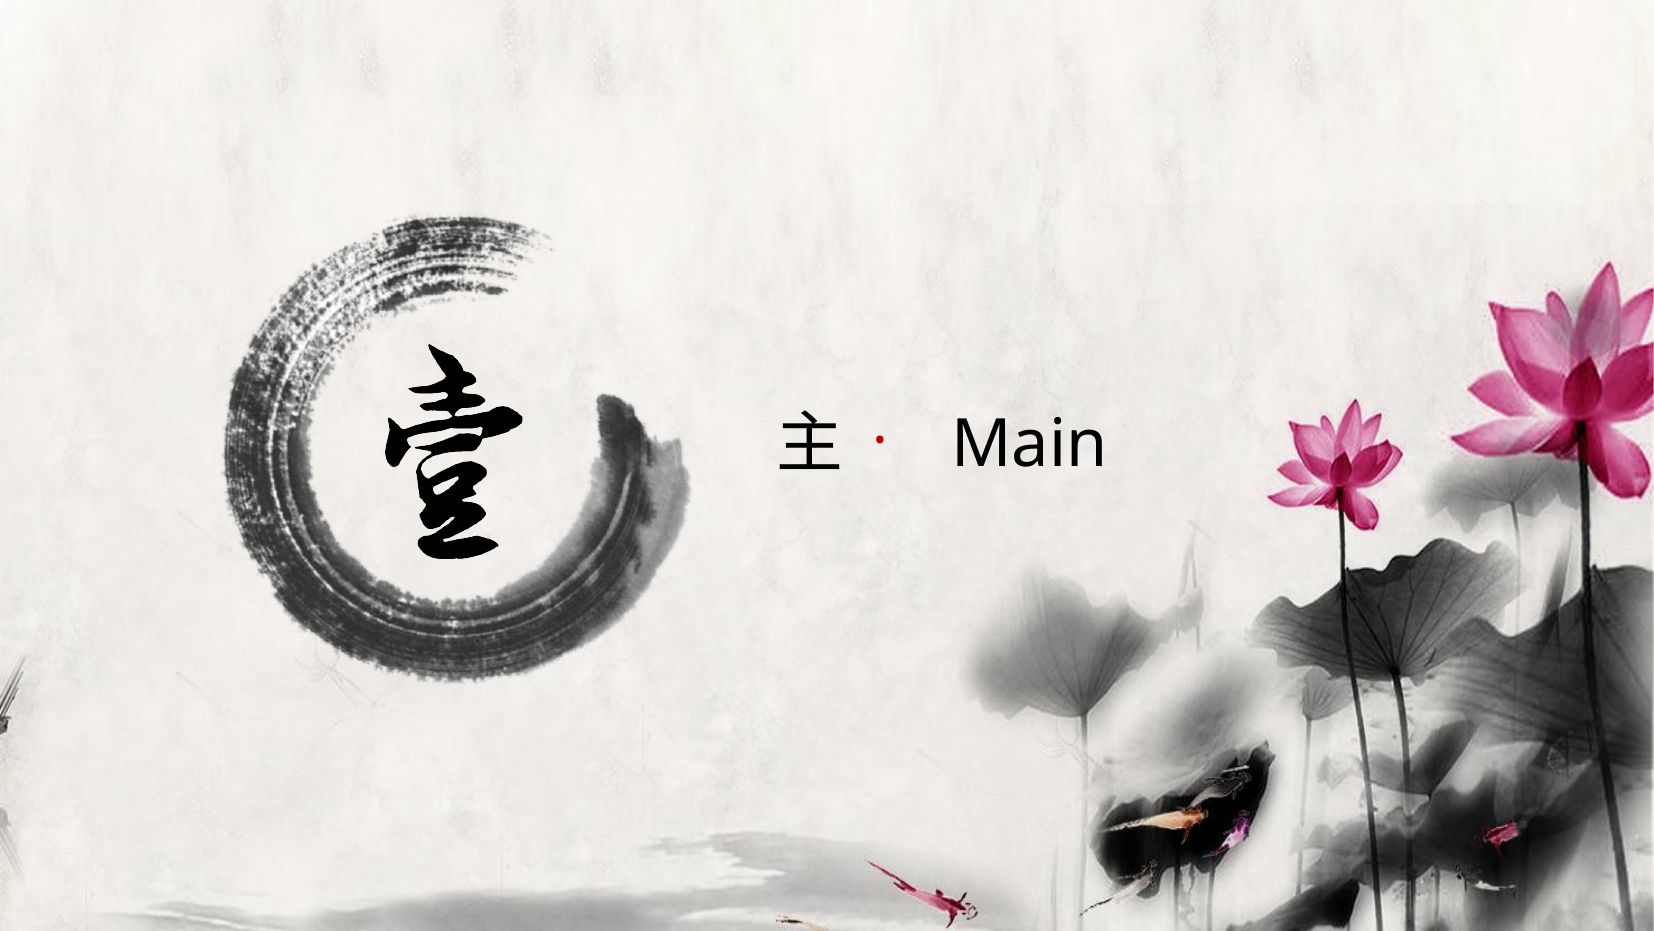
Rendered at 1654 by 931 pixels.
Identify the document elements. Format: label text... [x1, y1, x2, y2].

text_box Main [936, 392, 1311, 488]
text_box 主 [715, 392, 913, 488]
text_box · [857, 394, 936, 481]
picture [0, 0, 1654, 931]
